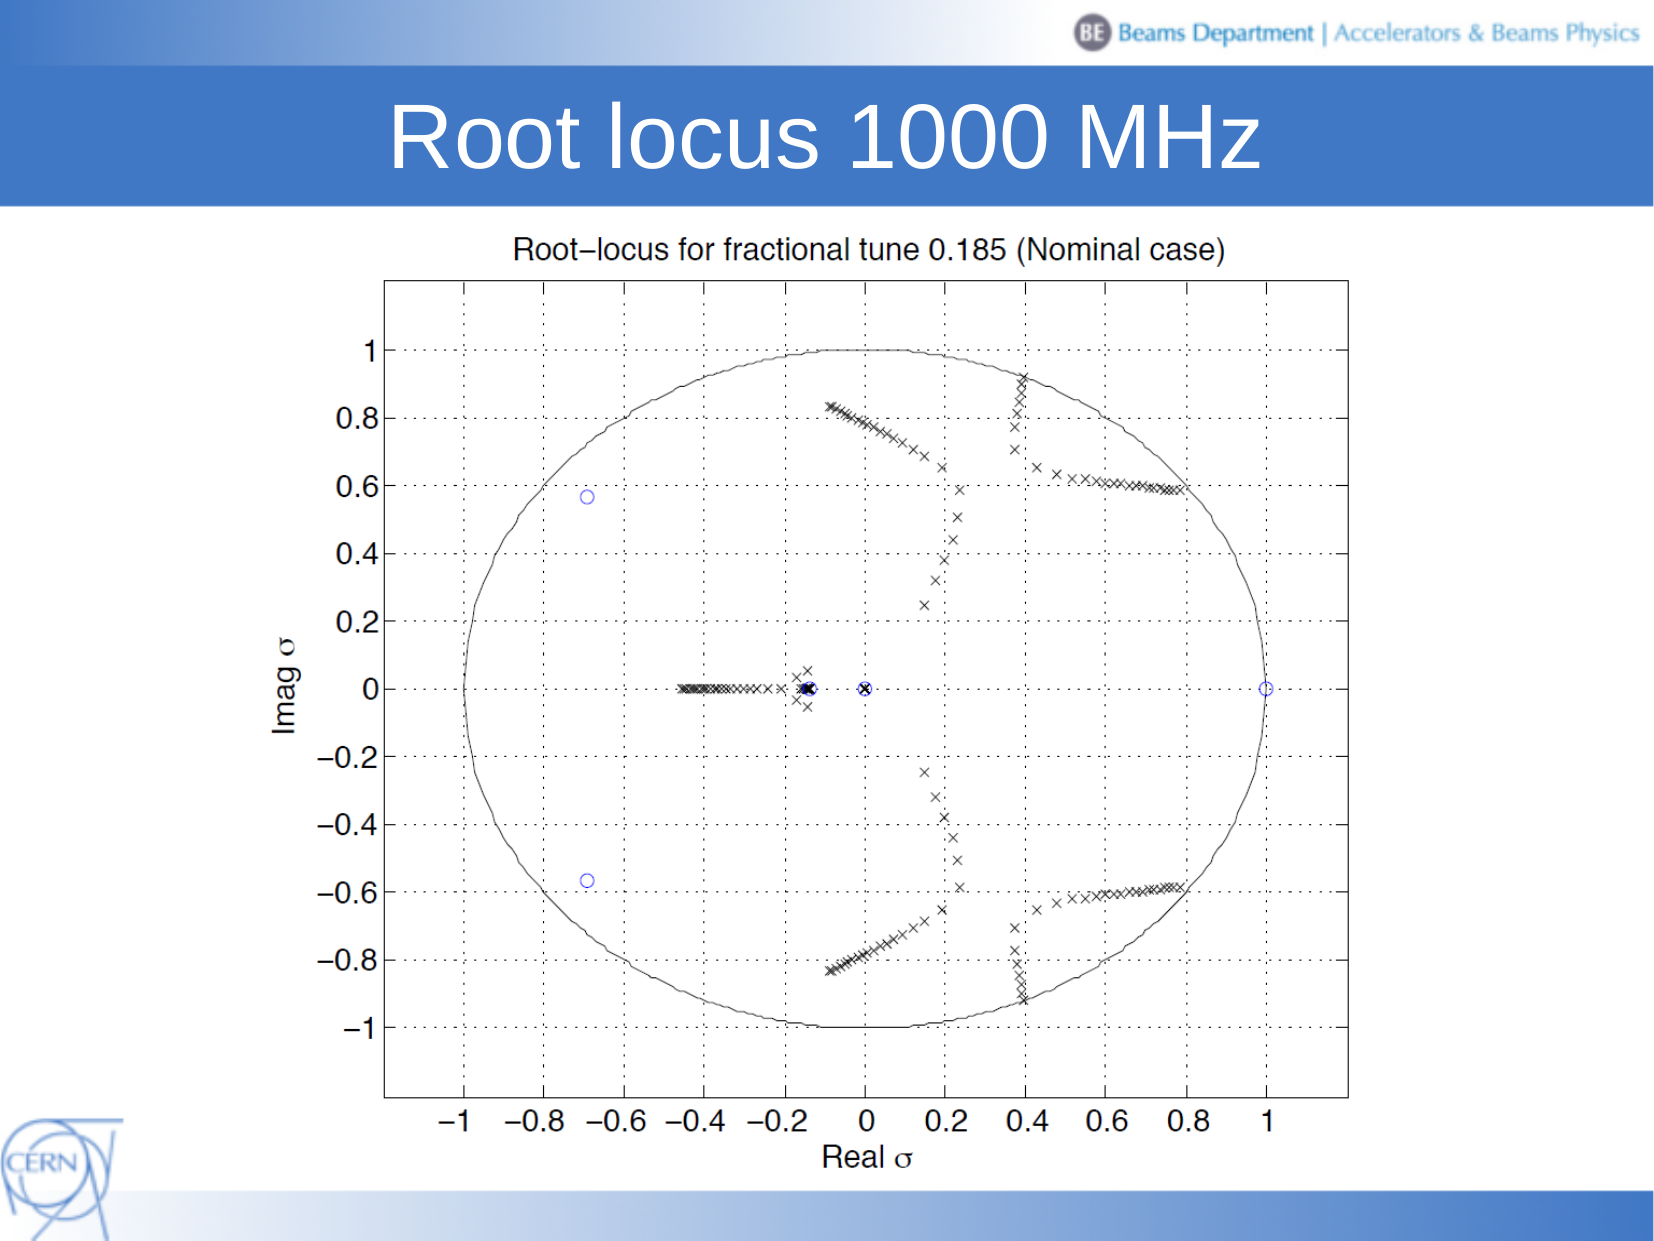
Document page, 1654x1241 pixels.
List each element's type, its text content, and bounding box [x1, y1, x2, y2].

title Root locus 1000 MHz [82, 49, 1571, 226]
picture [0, 0, 1654, 1241]
